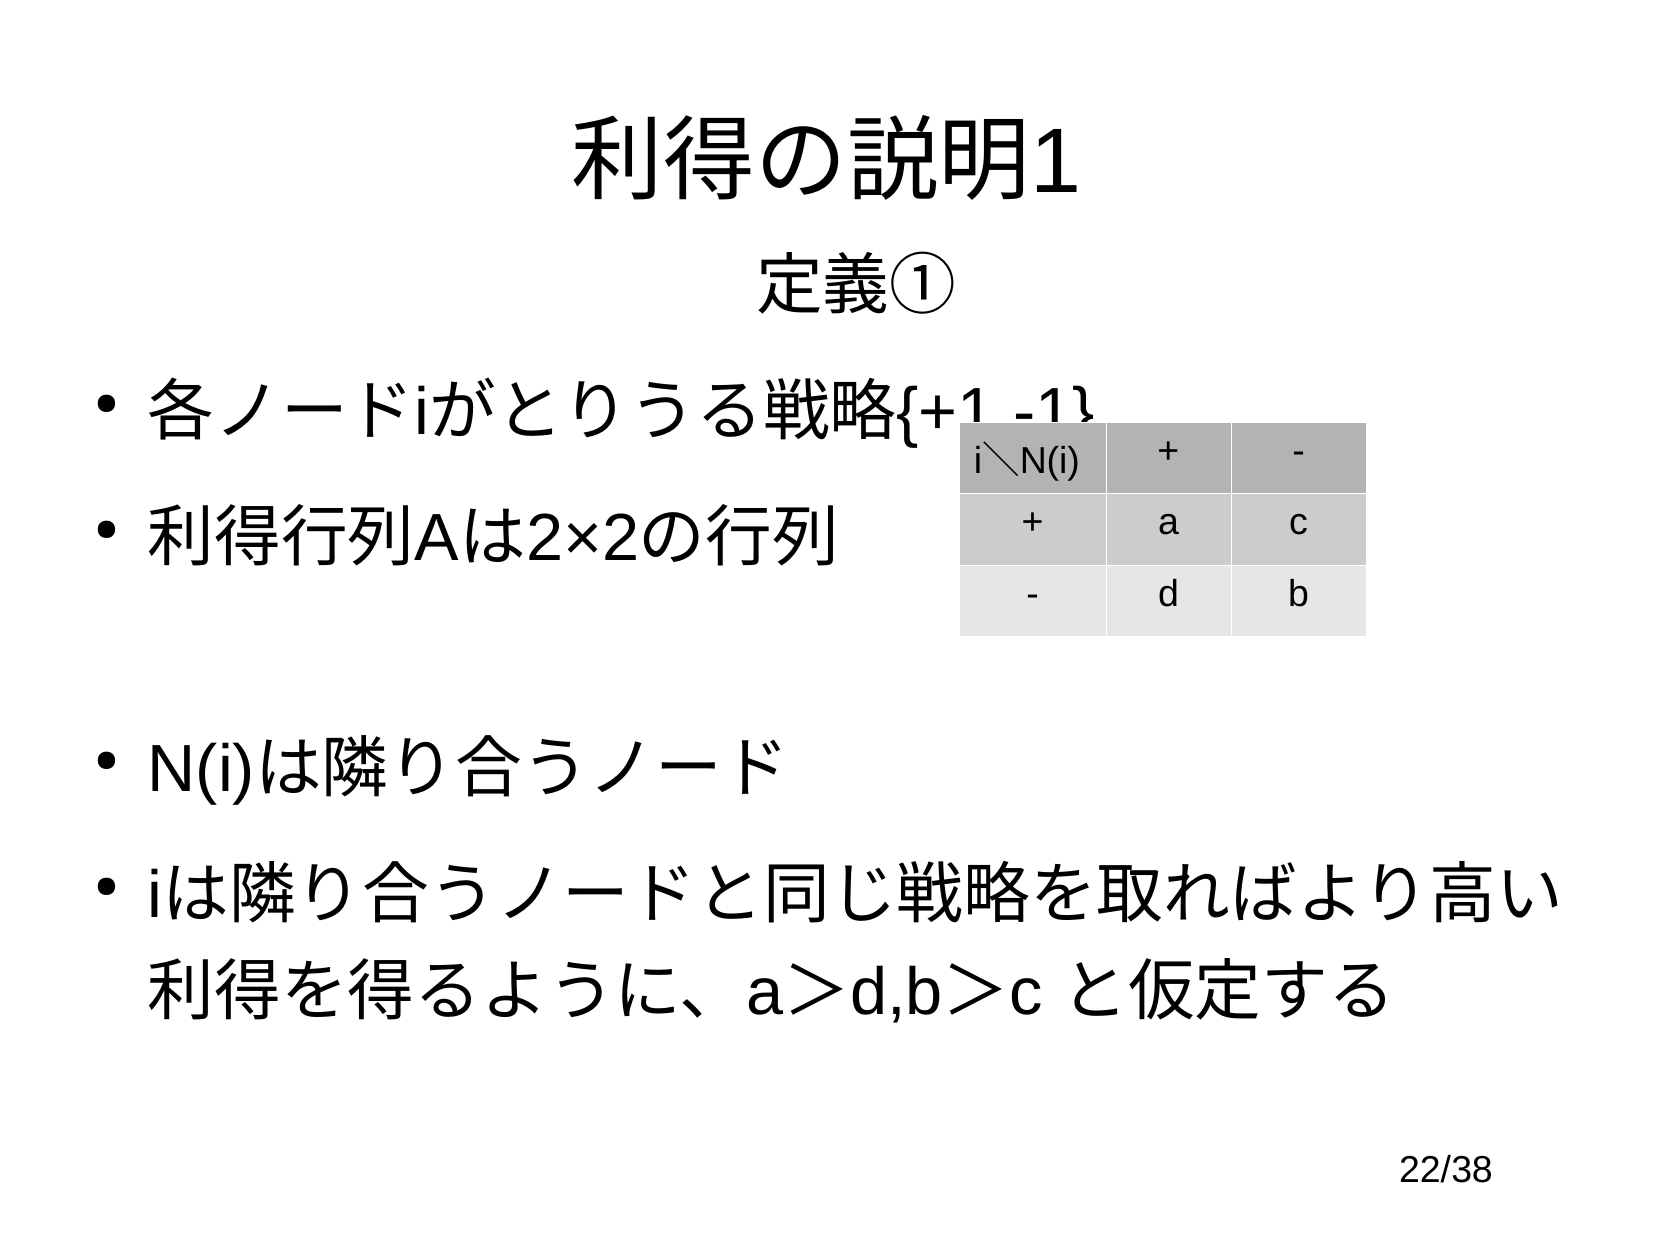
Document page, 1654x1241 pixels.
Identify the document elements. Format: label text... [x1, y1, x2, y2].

table_header - [1232, 423, 1366, 493]
table_cell - [960, 566, 1106, 636]
table_cell a [1107, 494, 1231, 565]
table_cell c [1232, 494, 1366, 565]
list 定義① 各ノードiがとりうる戦略{+1,-1} 利得行列Aは2×2の行列 N(i)は隣り合うノード iは隣り合うノードと同じ戦略を取ればより高い利得を得るように、a＞d,b＞c と仮定する [76, 230, 1565, 1211]
table_cell b [1232, 566, 1366, 636]
table_cell d [1107, 566, 1231, 636]
title 利得の説明1 [82, 49, 1571, 257]
text_box <番号>/38 [1413, 1140, 1608, 1211]
table_cell + [960, 494, 1106, 565]
table_header i＼N(i) [960, 423, 1106, 493]
table_header + [1107, 423, 1231, 493]
